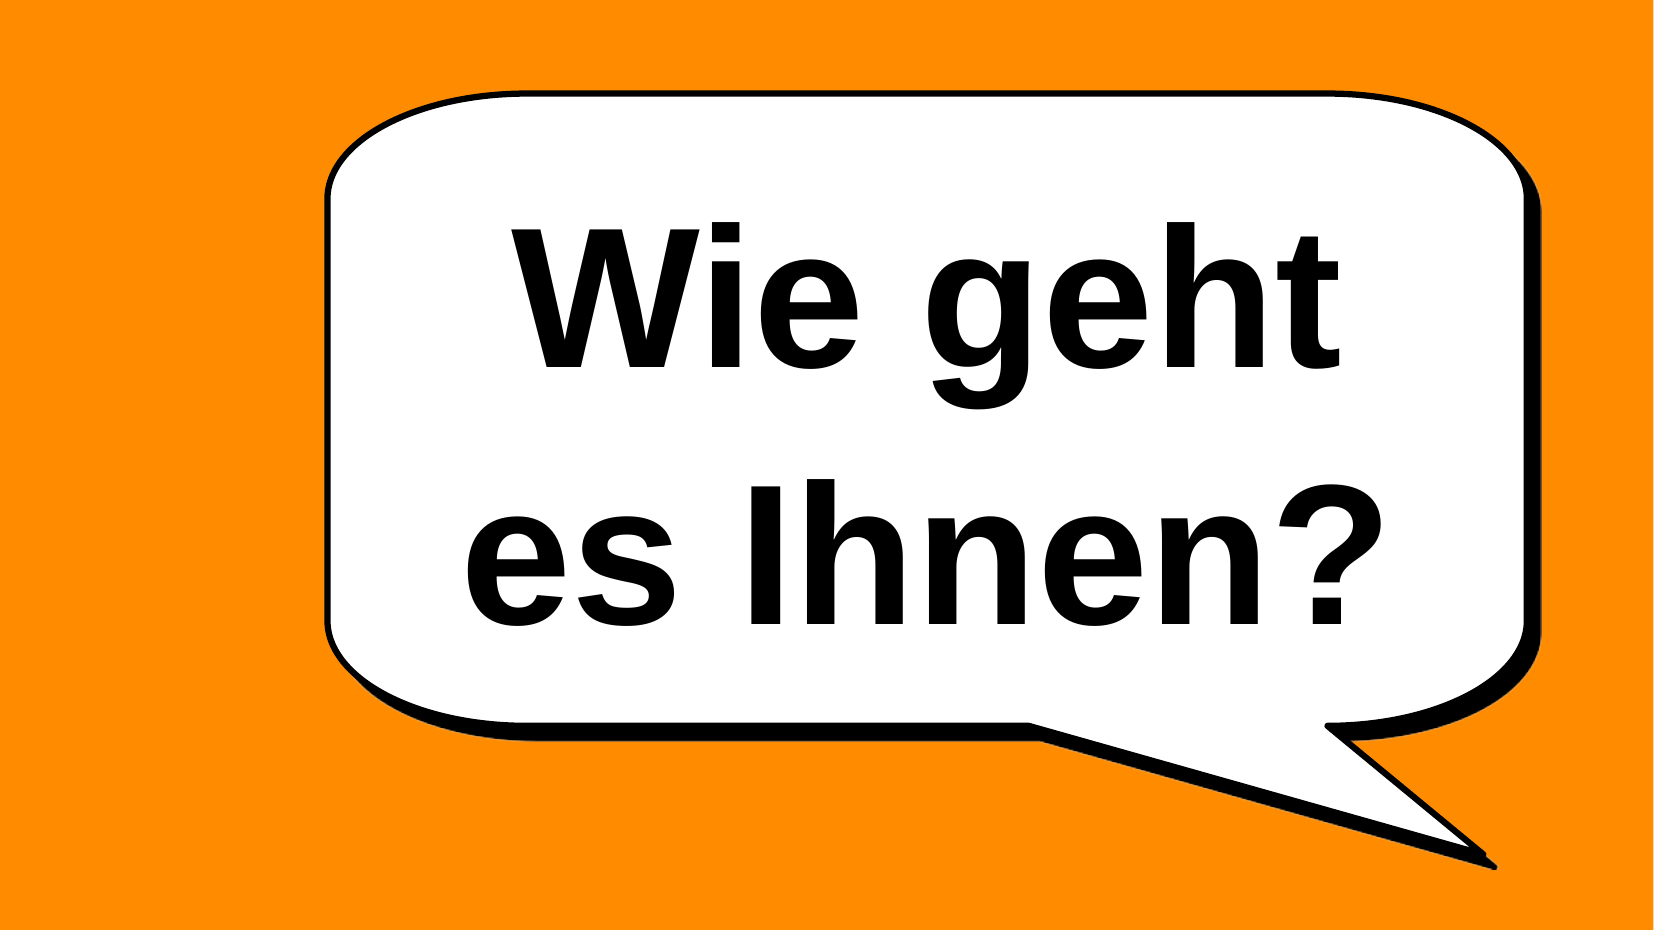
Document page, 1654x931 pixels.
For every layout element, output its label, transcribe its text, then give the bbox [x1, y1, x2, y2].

text_box Wie geht es Ihnen? [327, 93, 1527, 855]
